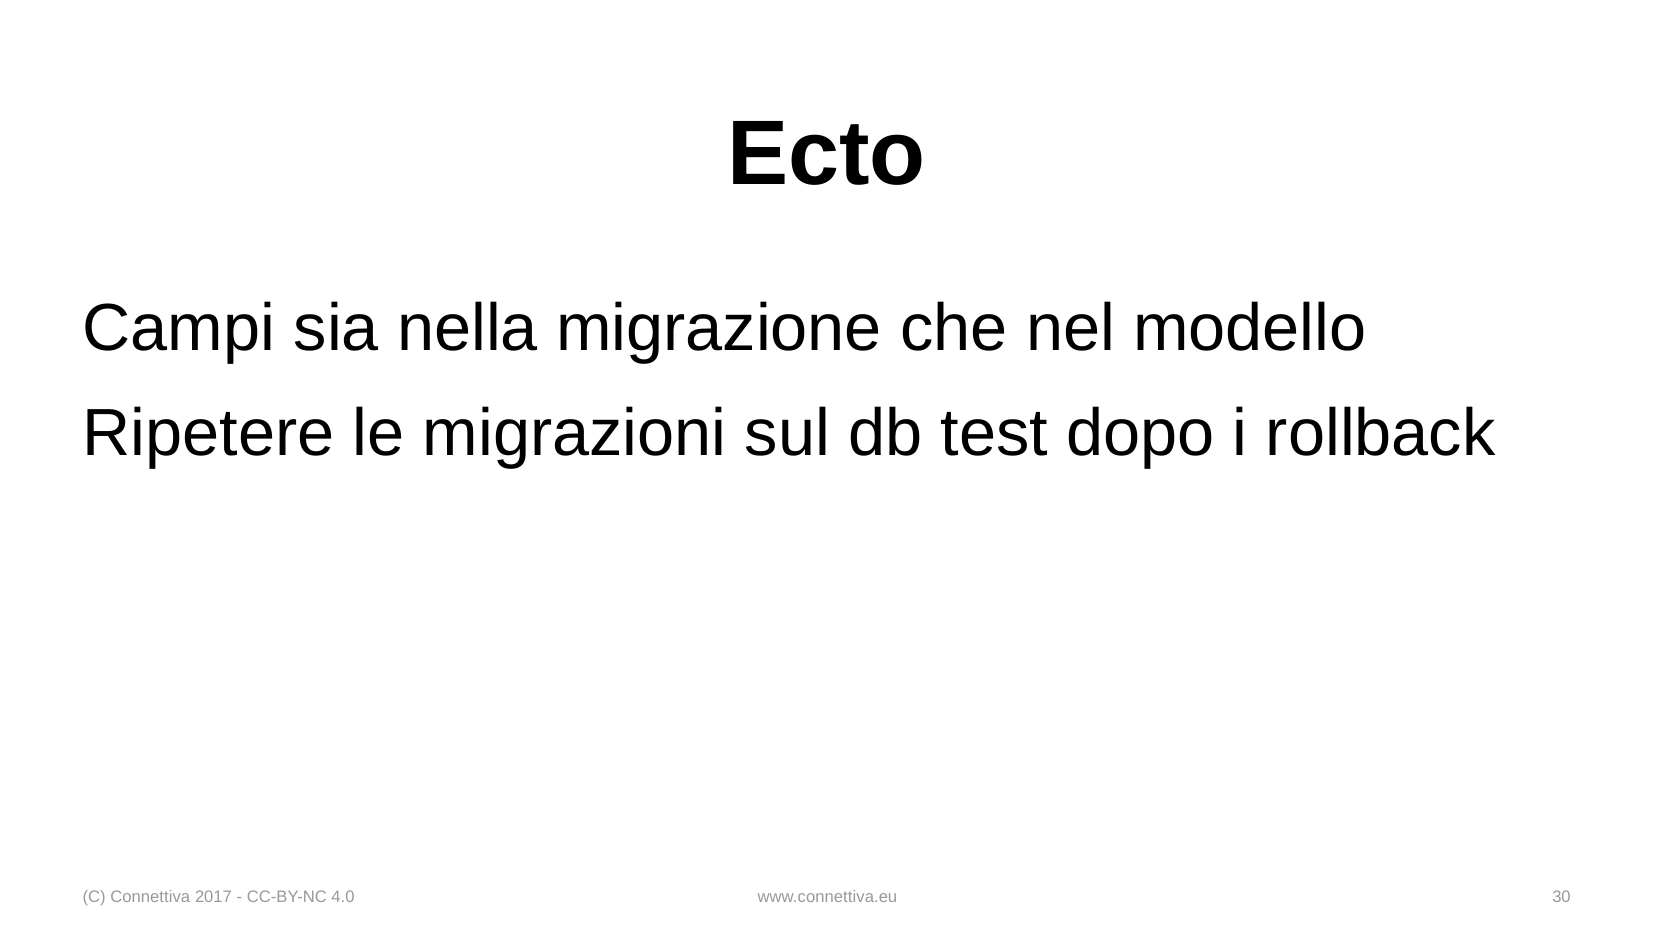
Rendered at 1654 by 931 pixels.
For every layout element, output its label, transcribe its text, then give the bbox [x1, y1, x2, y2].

list Campi sia nella migrazione che nel modello Ripetere le migrazioni sul db test dopo i rollback [82, 290, 1571, 863]
title Ecto [82, 49, 1571, 257]
